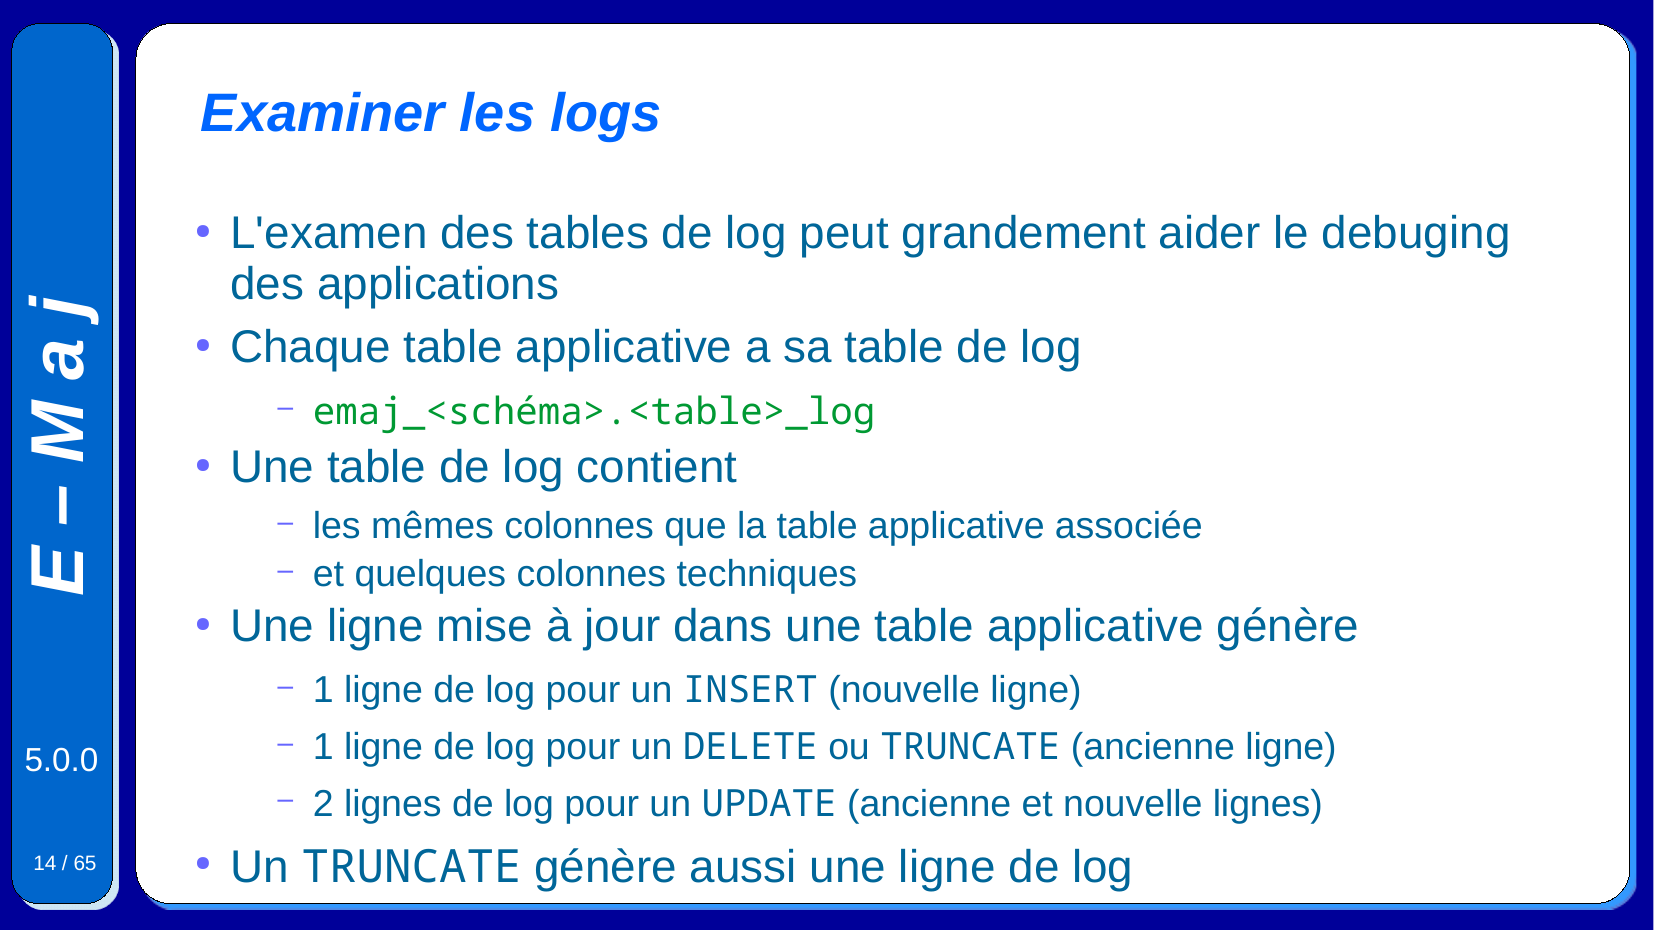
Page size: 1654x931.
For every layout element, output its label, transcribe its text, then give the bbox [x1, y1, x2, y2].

list L'examen des tables de log peut grandement aider le debuging des applications Chaque table applicative a sa table de log emaj_<schéma>.<table>_log Une table de log contient les mêmes colonnes que la table applicative associée et quelques colonnes techniques Une ligne mise à jour dans une table applicative génère 1 ligne de log pour un INSERT (nouvelle ligne) 1 ligne de log pour un DELETE ou TRUNCATE (ancienne ligne) 2 lignes de log pour un UPDATE (ancienne et nouvelle lignes) Un TRUNCATE génère aussi une ligne de log [177, 206, 1587, 867]
title Examiner les logs [200, 34, 1575, 191]
